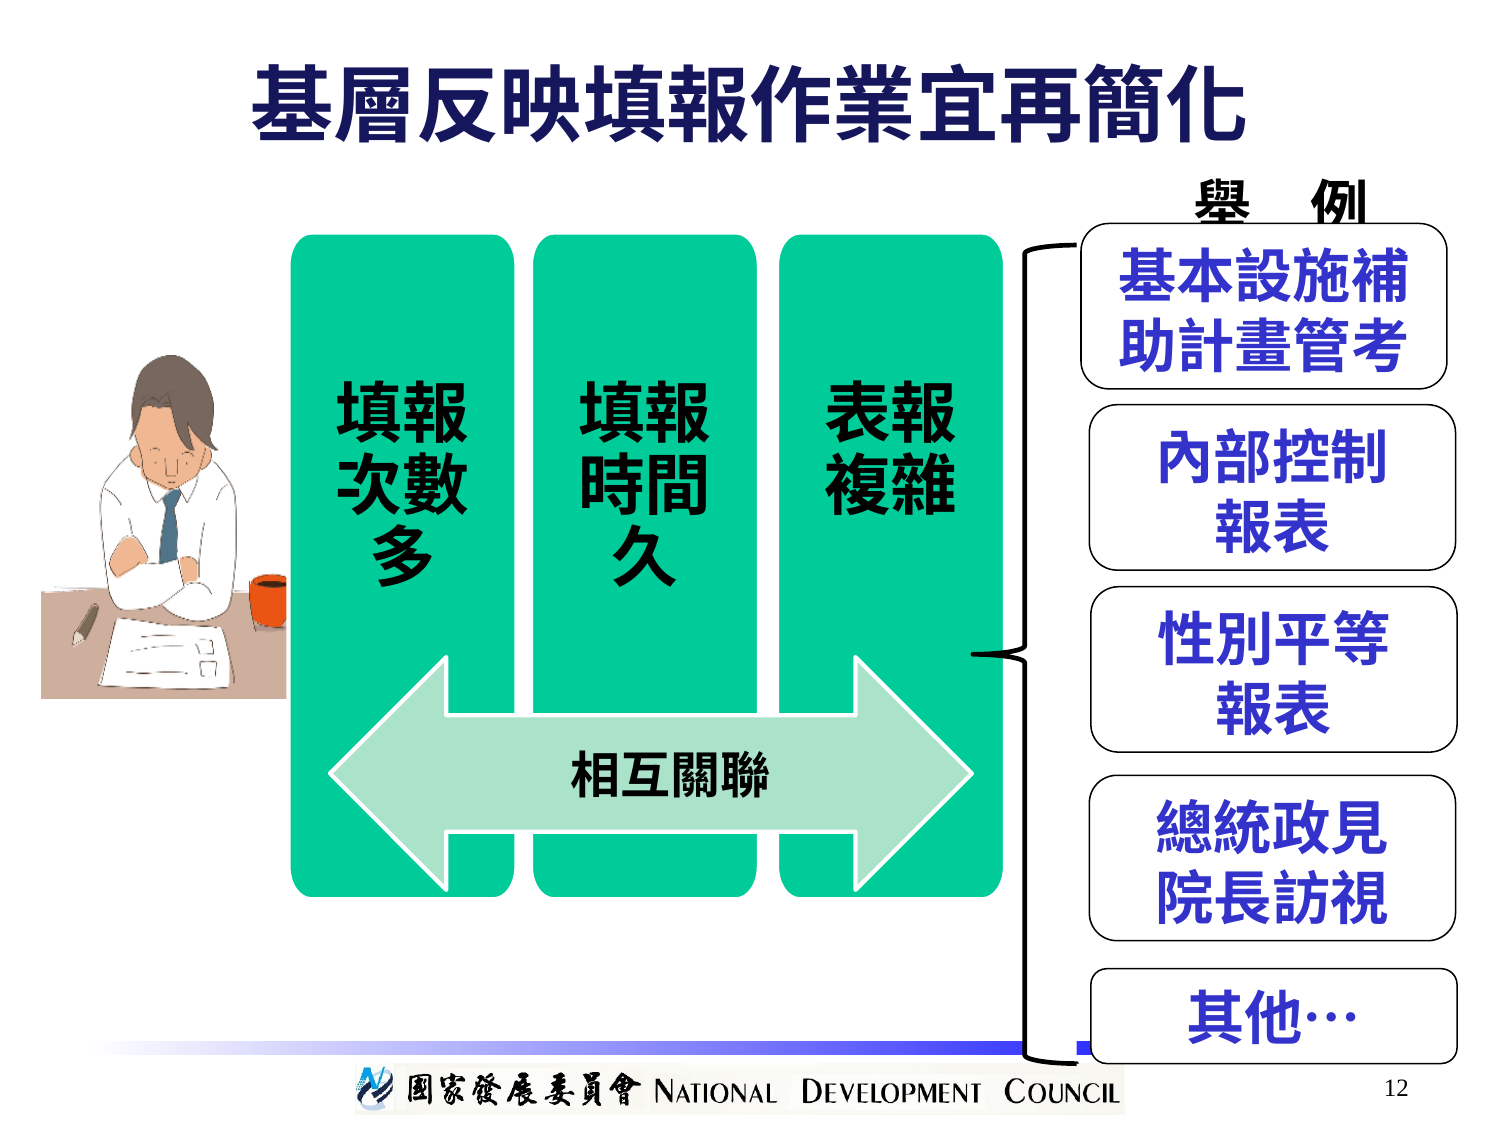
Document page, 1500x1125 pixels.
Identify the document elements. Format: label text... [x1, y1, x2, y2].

picture [41, 355, 288, 699]
text_box 舉 例 [1324, 184, 1332, 209]
text_box 相互關聯 [476, 732, 866, 815]
text_box 舉 例 [1334, 199, 1341, 208]
text_box 填報時間久 [530, 232, 759, 715]
title 基層反映填報作業宜再簡化 [75, 45, 1426, 233]
text_box 其他… [1090, 968, 1458, 1064]
text_box [1368, 1063, 1485, 1100]
text_box [972, 245, 1077, 1064]
text_box [329, 657, 972, 890]
text_box 填報次數多 [288, 232, 517, 900]
text_box 內部控制 報表 [1089, 404, 1456, 571]
text_box 填報時間久 [530, 832, 759, 900]
text_box 總統政見 院長訪視 [1089, 775, 1456, 941]
text_box 基本設施補助計畫管考 [1081, 223, 1447, 389]
text_box 舉 例 [1324, 210, 1336, 223]
text_box 表報複雜 [777, 232, 1006, 900]
text_box 性別平等 報表 [1090, 586, 1458, 753]
text_box 舉 例 [1116, 159, 1447, 224]
